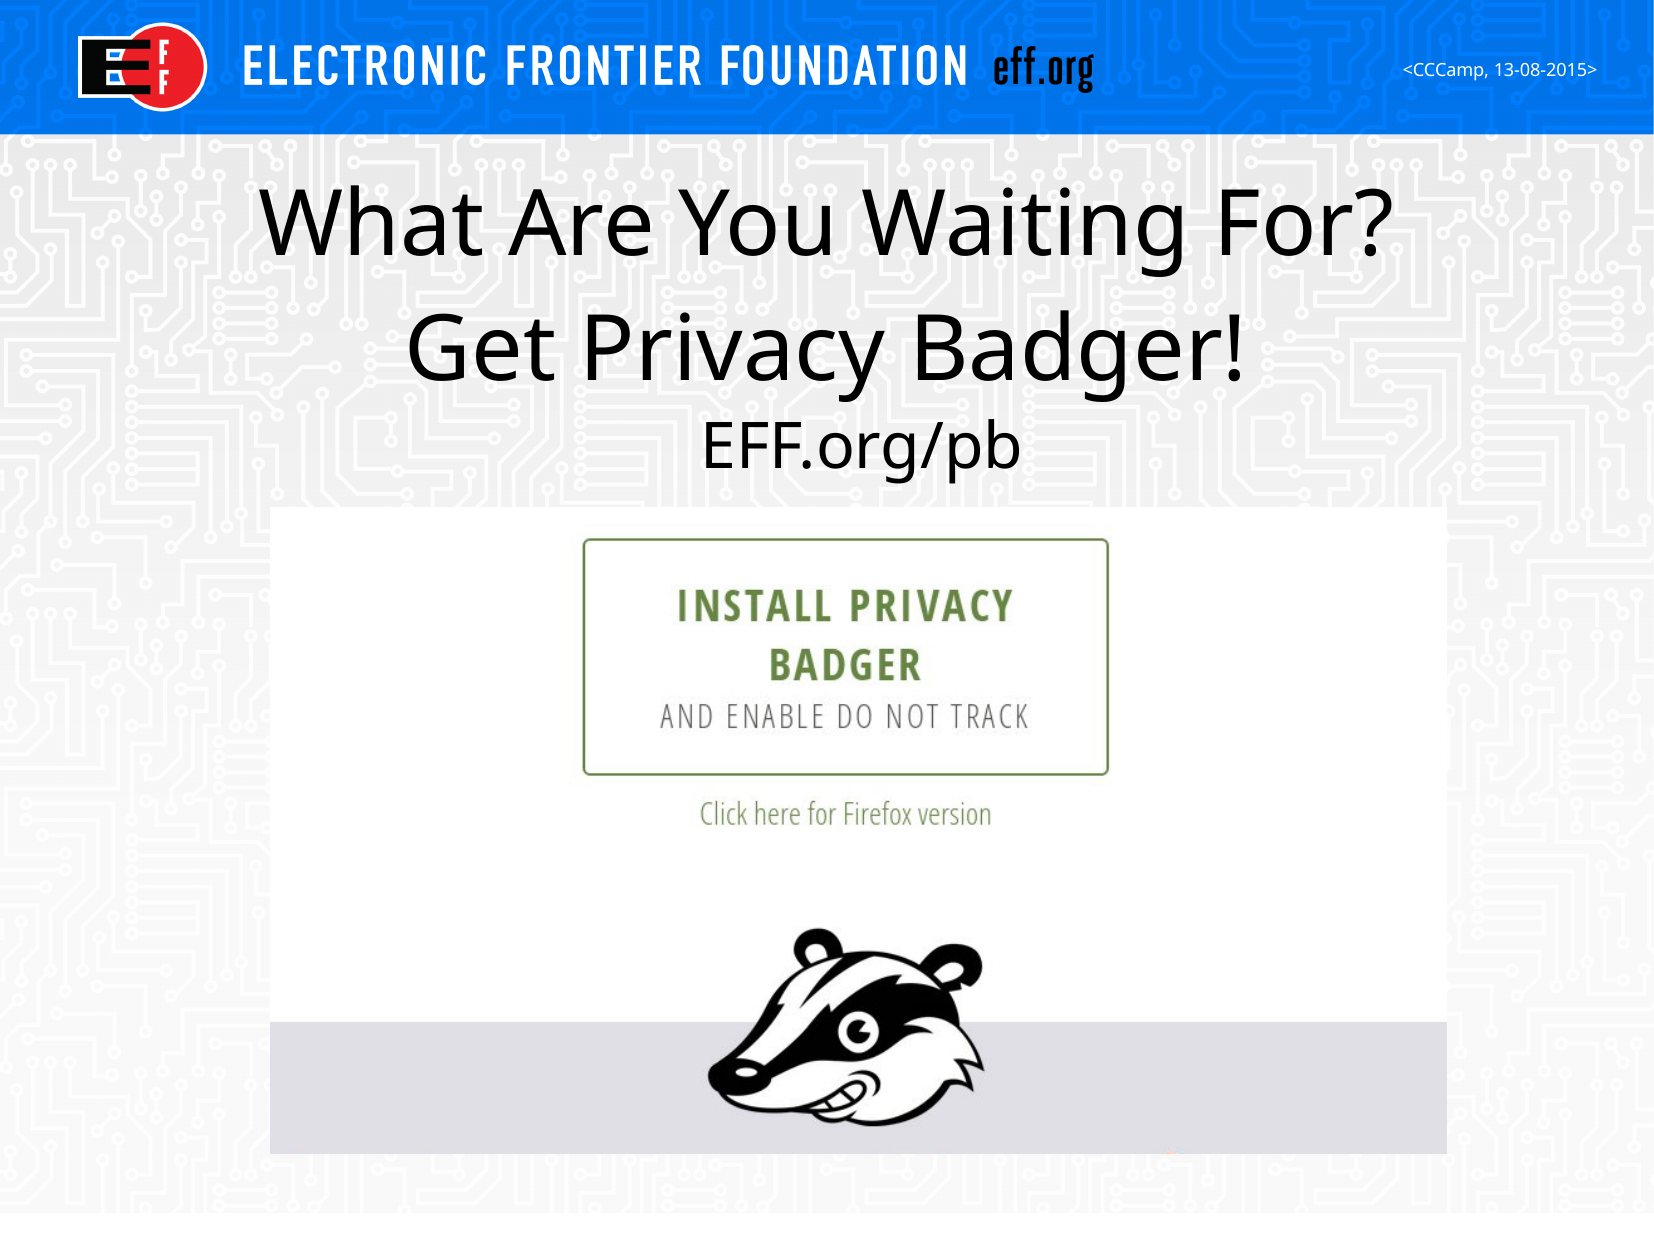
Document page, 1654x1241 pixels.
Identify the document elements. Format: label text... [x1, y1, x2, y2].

list EFF.org/pb [124, 399, 1530, 1144]
title What Are You Waiting For? Get Privacy Badger! [124, 175, 1530, 390]
picture [0, 0, 1654, 1213]
